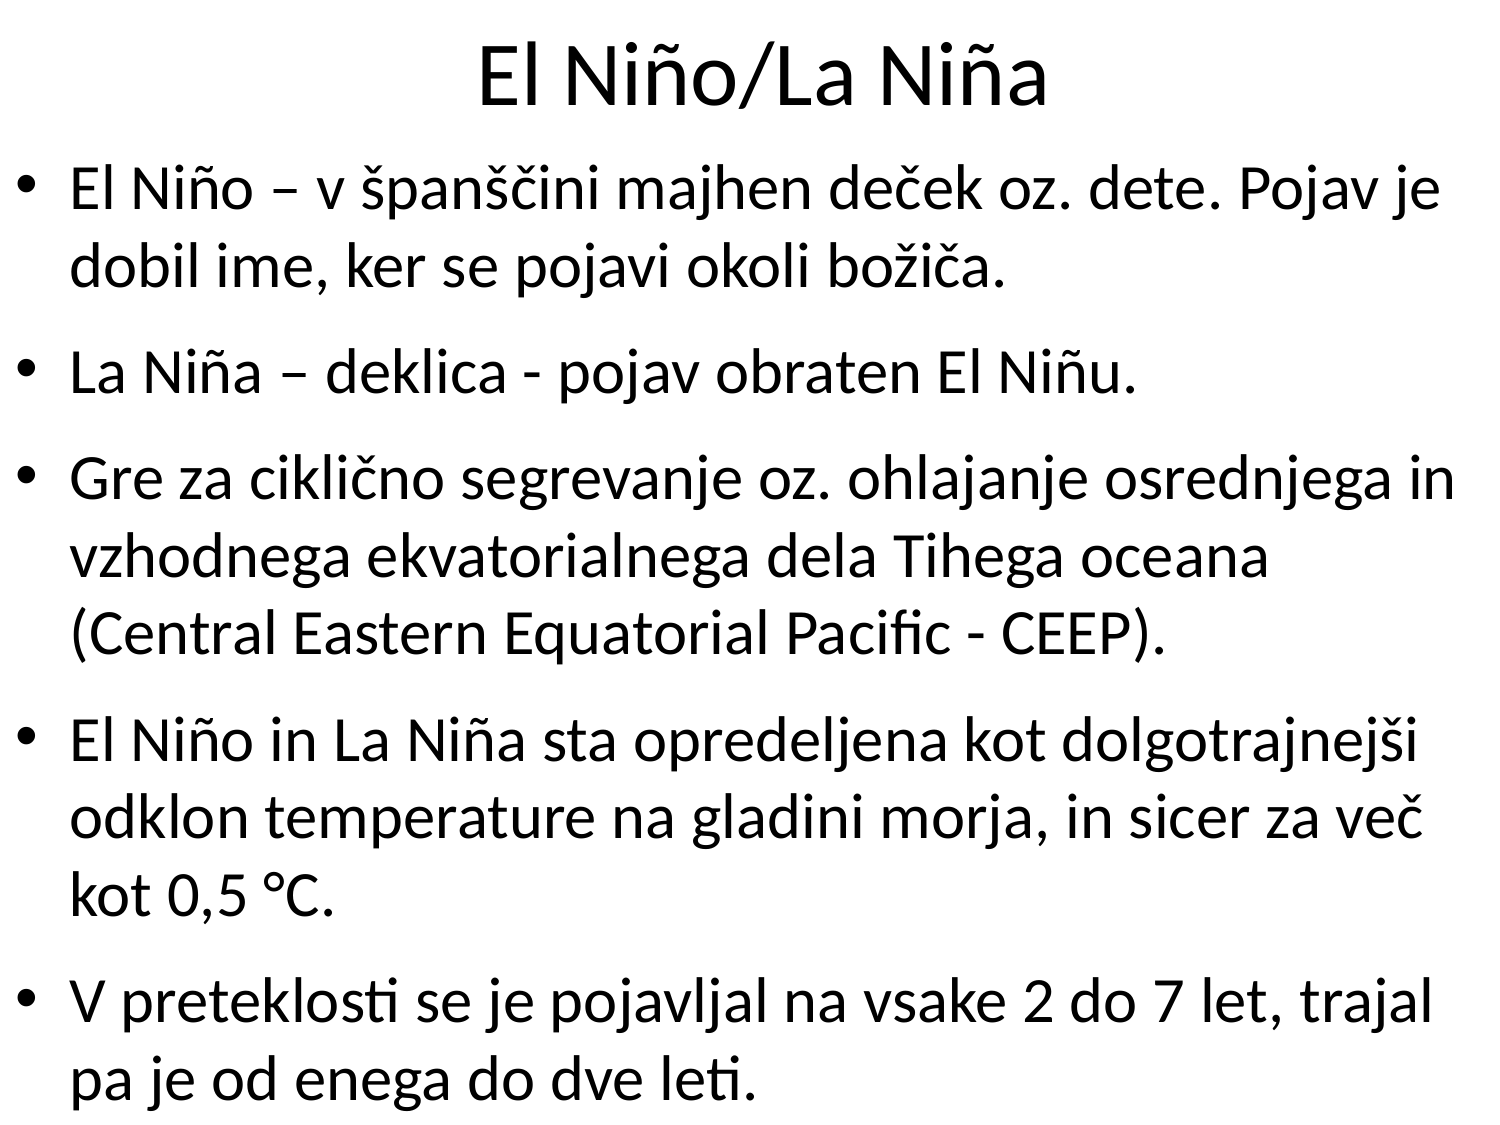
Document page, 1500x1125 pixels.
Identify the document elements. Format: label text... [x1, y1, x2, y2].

list El Niño – v španščini majhen deček oz. dete. Pojav je dobil ime, ker se pojavi okoli božiča. La Niña – deklica - pojav obraten El Niñu. Gre za ciklično segrevanje oz. ohlajanje osrednjega in vzhodnega ekvatorialnega dela Tihega oceana (Central Eastern Equatorial Pacific - CEEP). El Niño in La Niña sta opredeljena kot dolgotrajnejši odklon temperature na gladini morja, in sicer za več kot 0,5 °C. V preteklosti se je pojavljal na vsake 2 do 7 let, trajal pa je od enega do dve leti. [0, 137, 1500, 1125]
title El Niño/La Niña [88, 0, 1439, 137]
